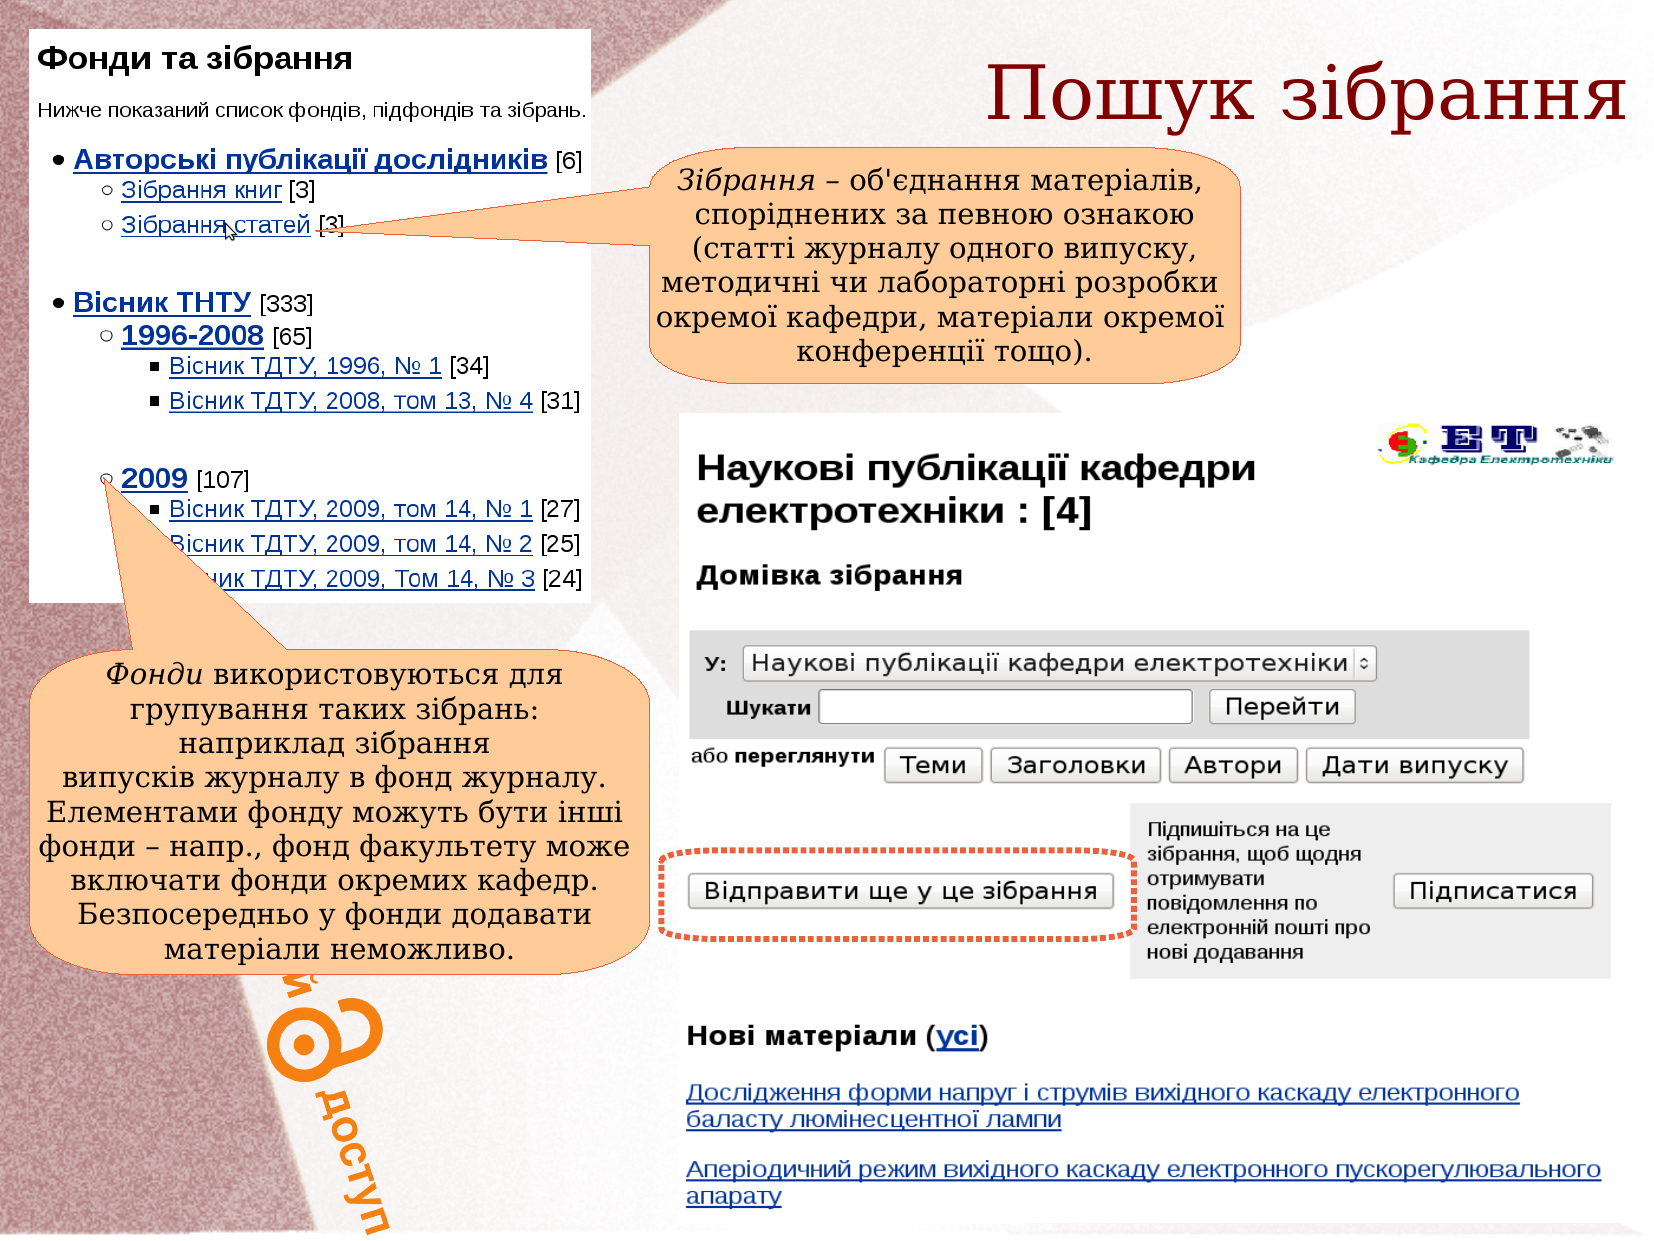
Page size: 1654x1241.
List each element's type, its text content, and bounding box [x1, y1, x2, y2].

list [442, 236, 1601, 1241]
picture [0, 0, 1654, 1241]
text_box Фонди використовуються для групування таких зібрань: наприклад зібрання випусків журналу в фонд журналу. Елементами фонду можуть бути інші фонди – напр., фонд факультету може включати фонди окремих кафедр. Безпосередньо у фонди додавати матеріали неможливо. [29, 477, 650, 975]
title Пошук зібрання [620, 39, 1630, 148]
text_box Зібрання – об'єднання матеріалів, споріднених за певною ознакою (статті журналу одного випуску, методичні чи лабораторні розробки окремої кафедри, матеріали окремої конференції тощо). [315, 147, 1241, 384]
